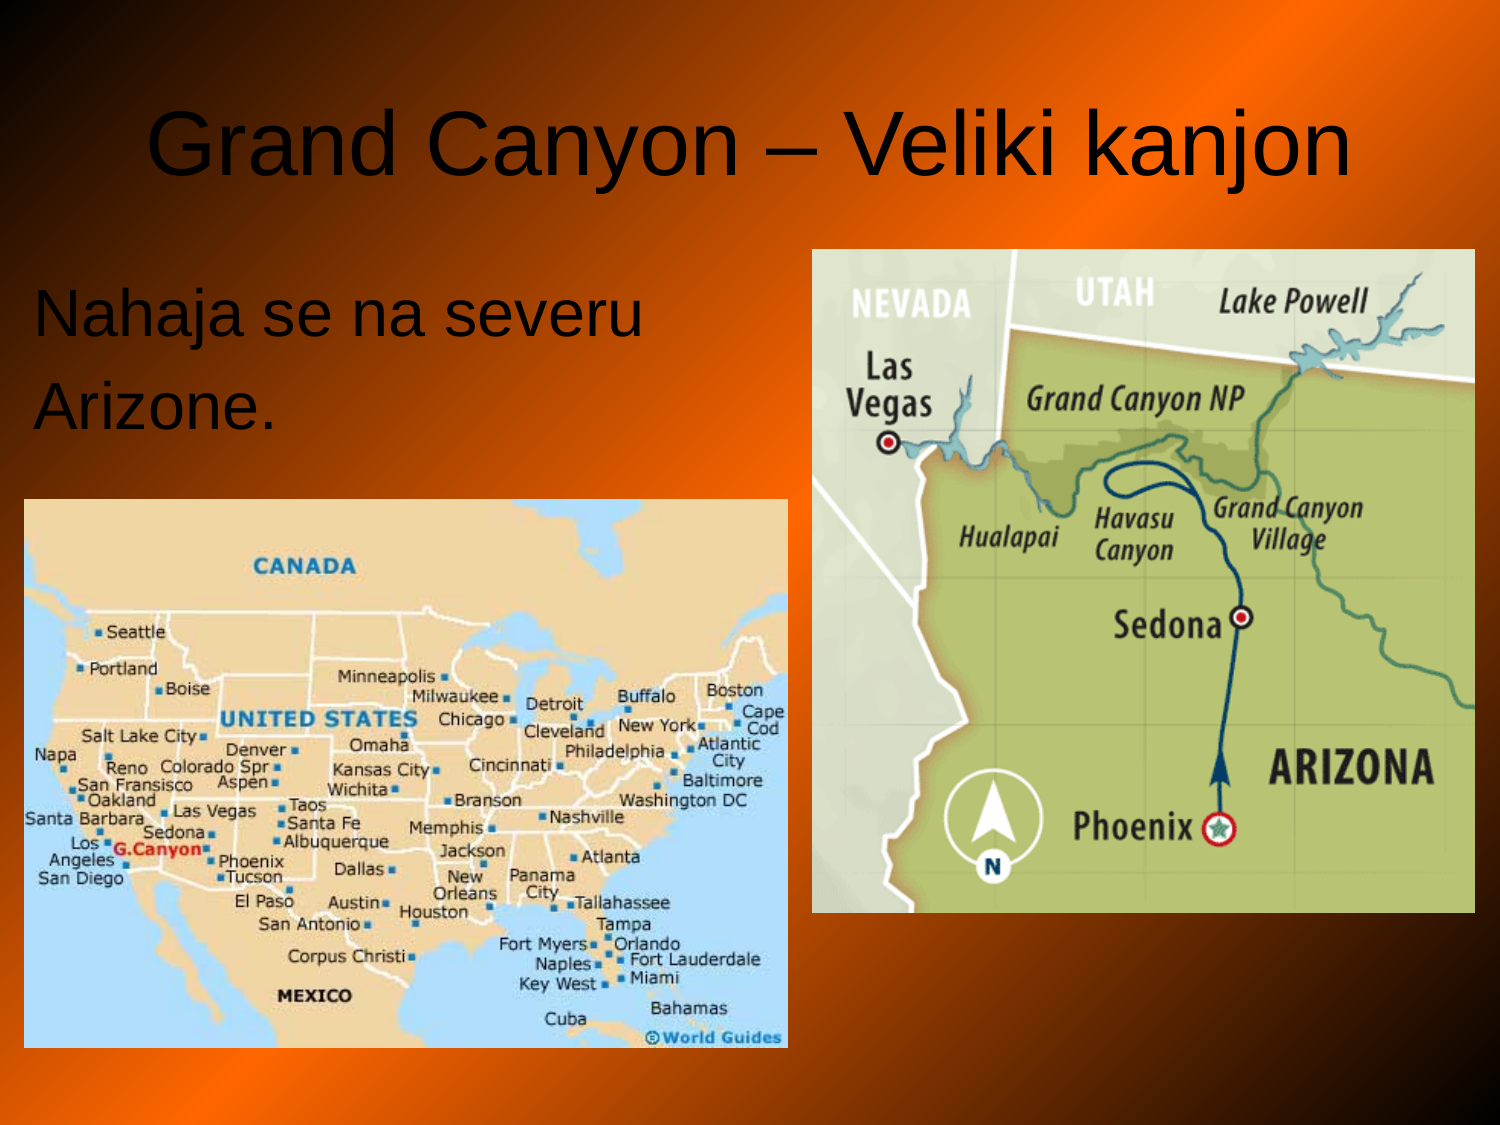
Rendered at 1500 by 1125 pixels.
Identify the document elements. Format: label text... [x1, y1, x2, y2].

picture [24, 1005, 788, 1048]
picture [812, 249, 1475, 913]
list Nahaja se na severu Arizone. [0, 262, 1350, 1005]
title Grand Canyon – Veliki kanjon [75, 45, 1425, 233]
